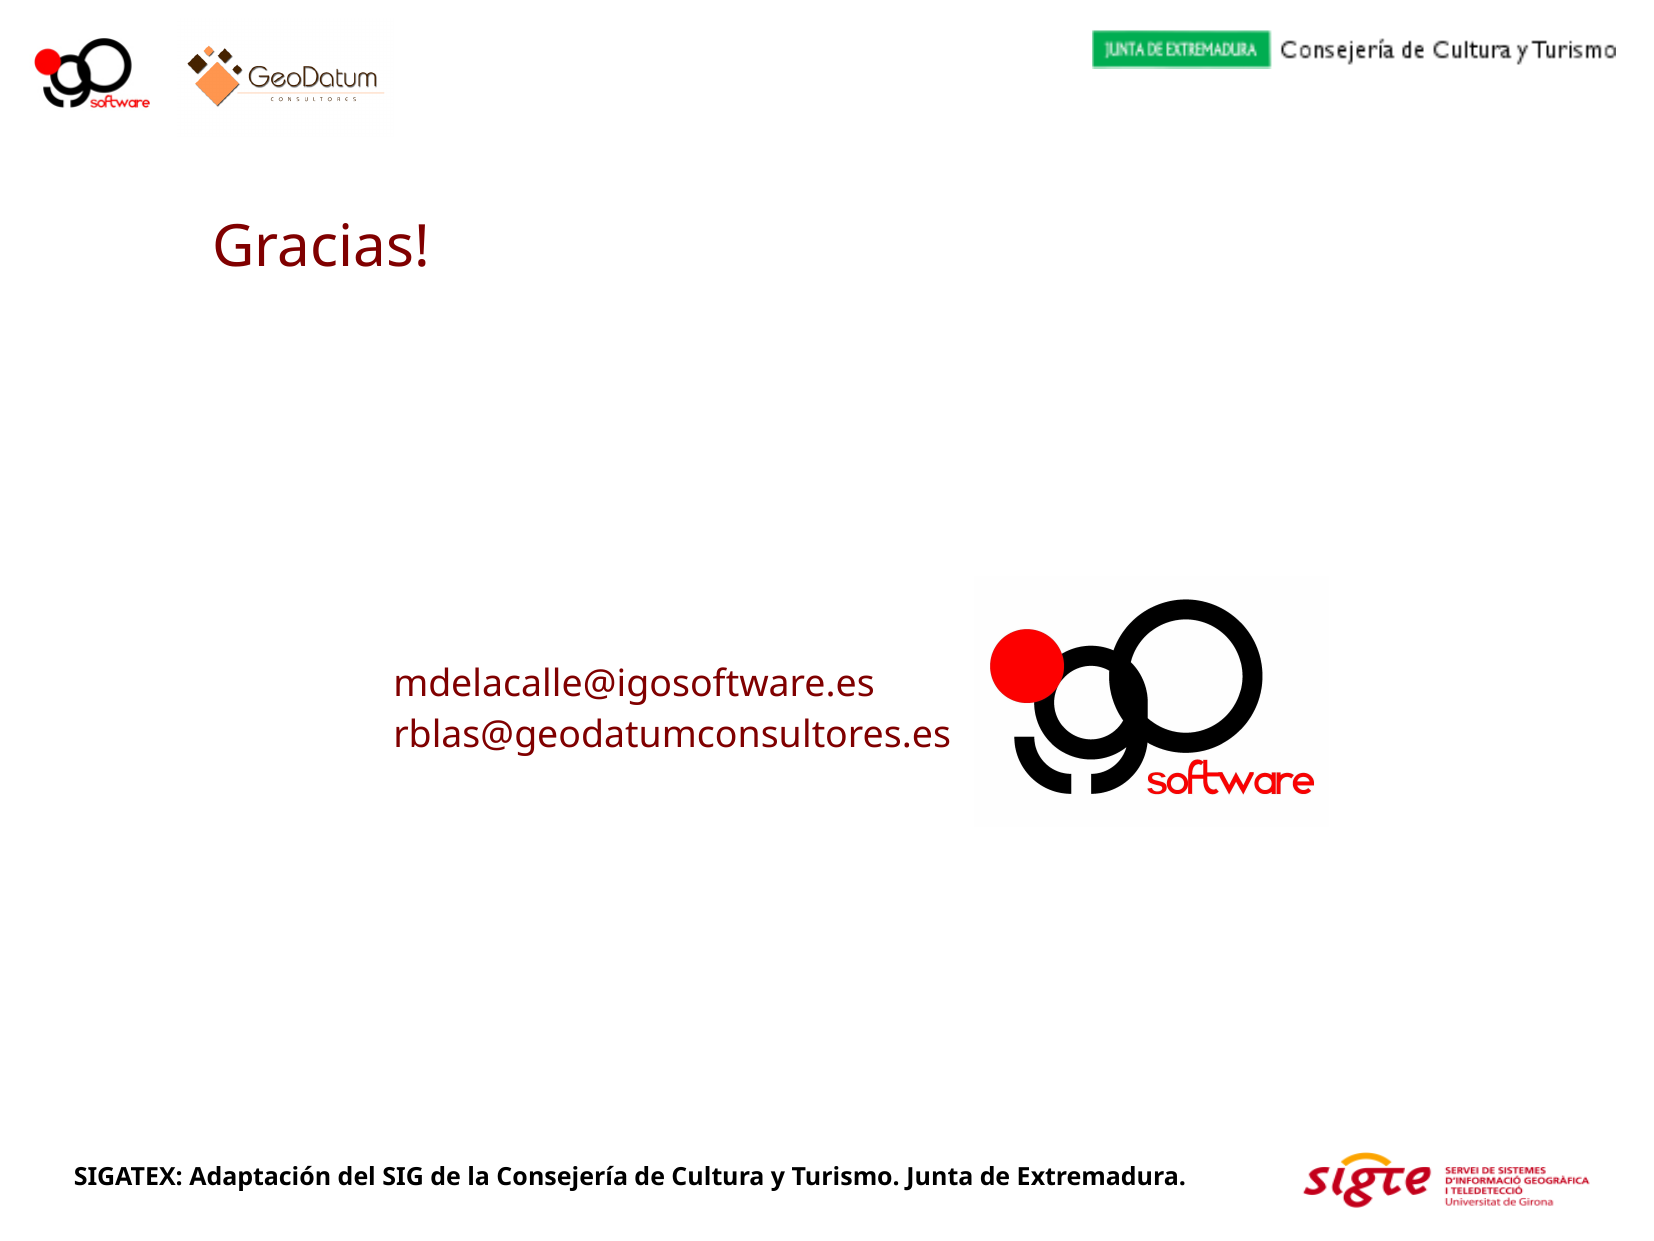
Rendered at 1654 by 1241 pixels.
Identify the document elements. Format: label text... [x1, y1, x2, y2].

text_box mdelacalle@igosoftware.es rblas@geodatumconsultores.es [378, 649, 886, 751]
picture [177, 18, 394, 137]
picture [1092, 29, 1616, 70]
picture [1299, 1151, 1592, 1211]
picture [974, 576, 1329, 827]
text_box SIGATEX: Adaptación del SIG de la Consejería de Cultura y Turismo. Junta de Extremadura. [59, 1151, 1299, 1200]
picture [29, 30, 155, 119]
text_box Gracias! [177, 197, 739, 384]
